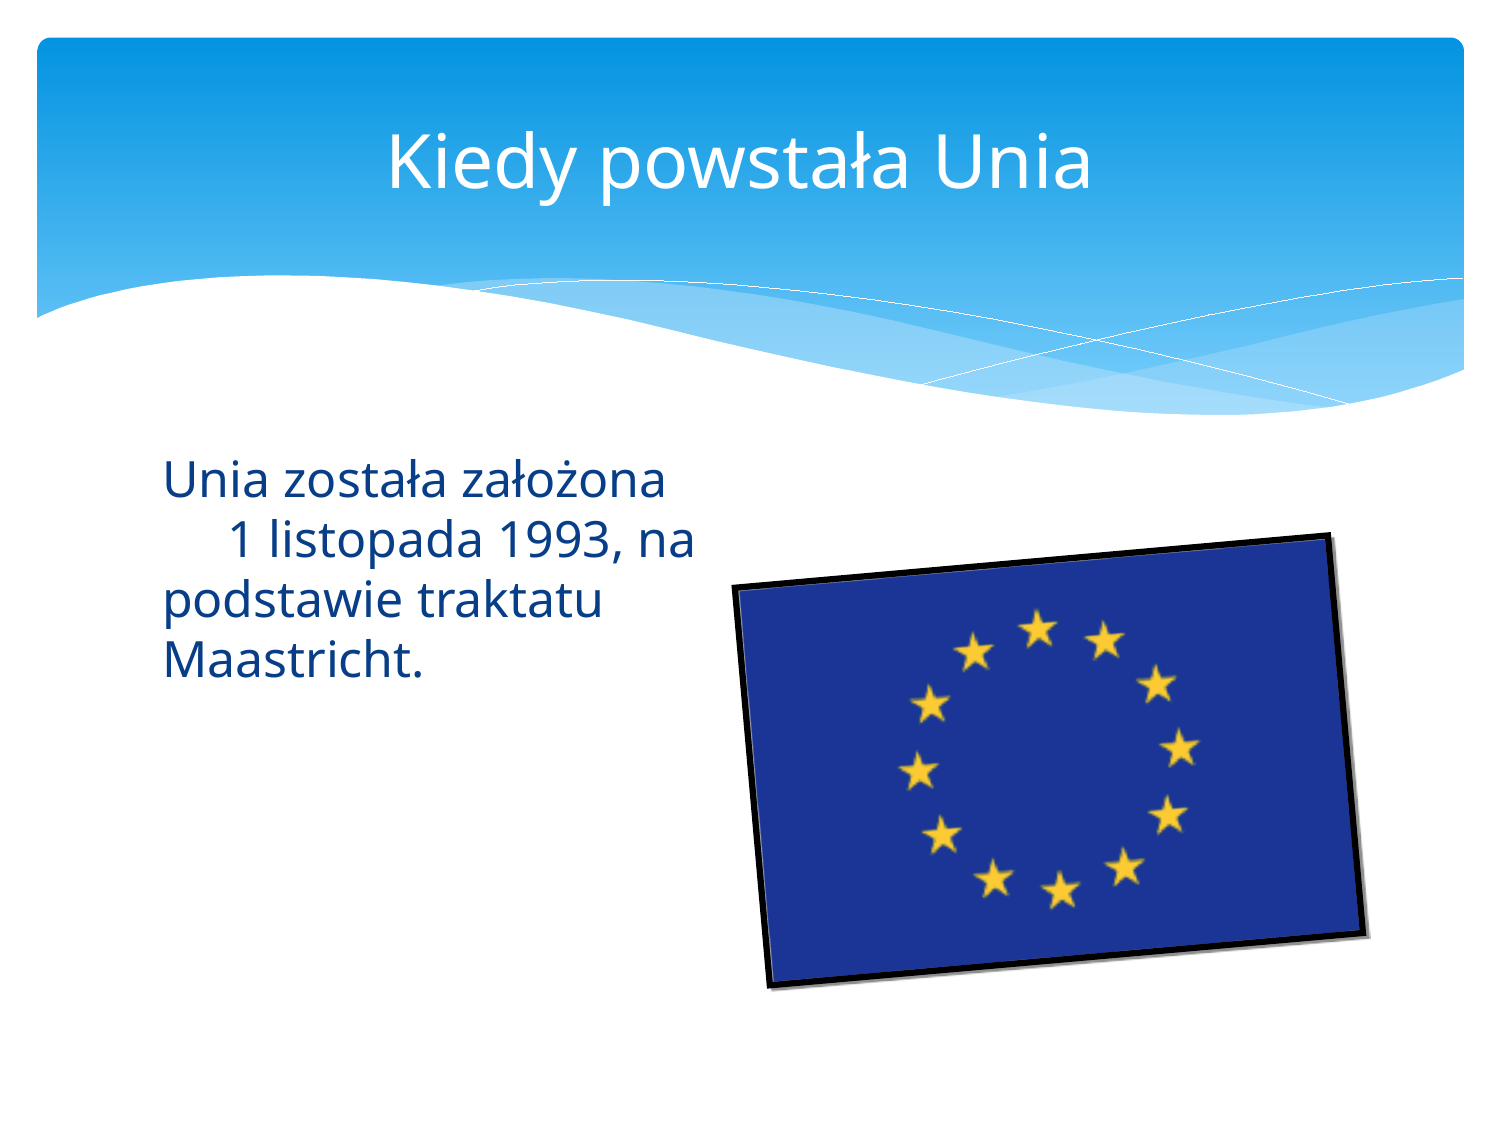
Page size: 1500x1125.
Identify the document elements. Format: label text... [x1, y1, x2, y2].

title Kiedy powstała Unia [75, 55, 1426, 262]
picture [738, 538, 1360, 982]
list Unia została założona 1 listopada 1993, na podstawie traktatu Maastricht. [111, 439, 739, 1006]
